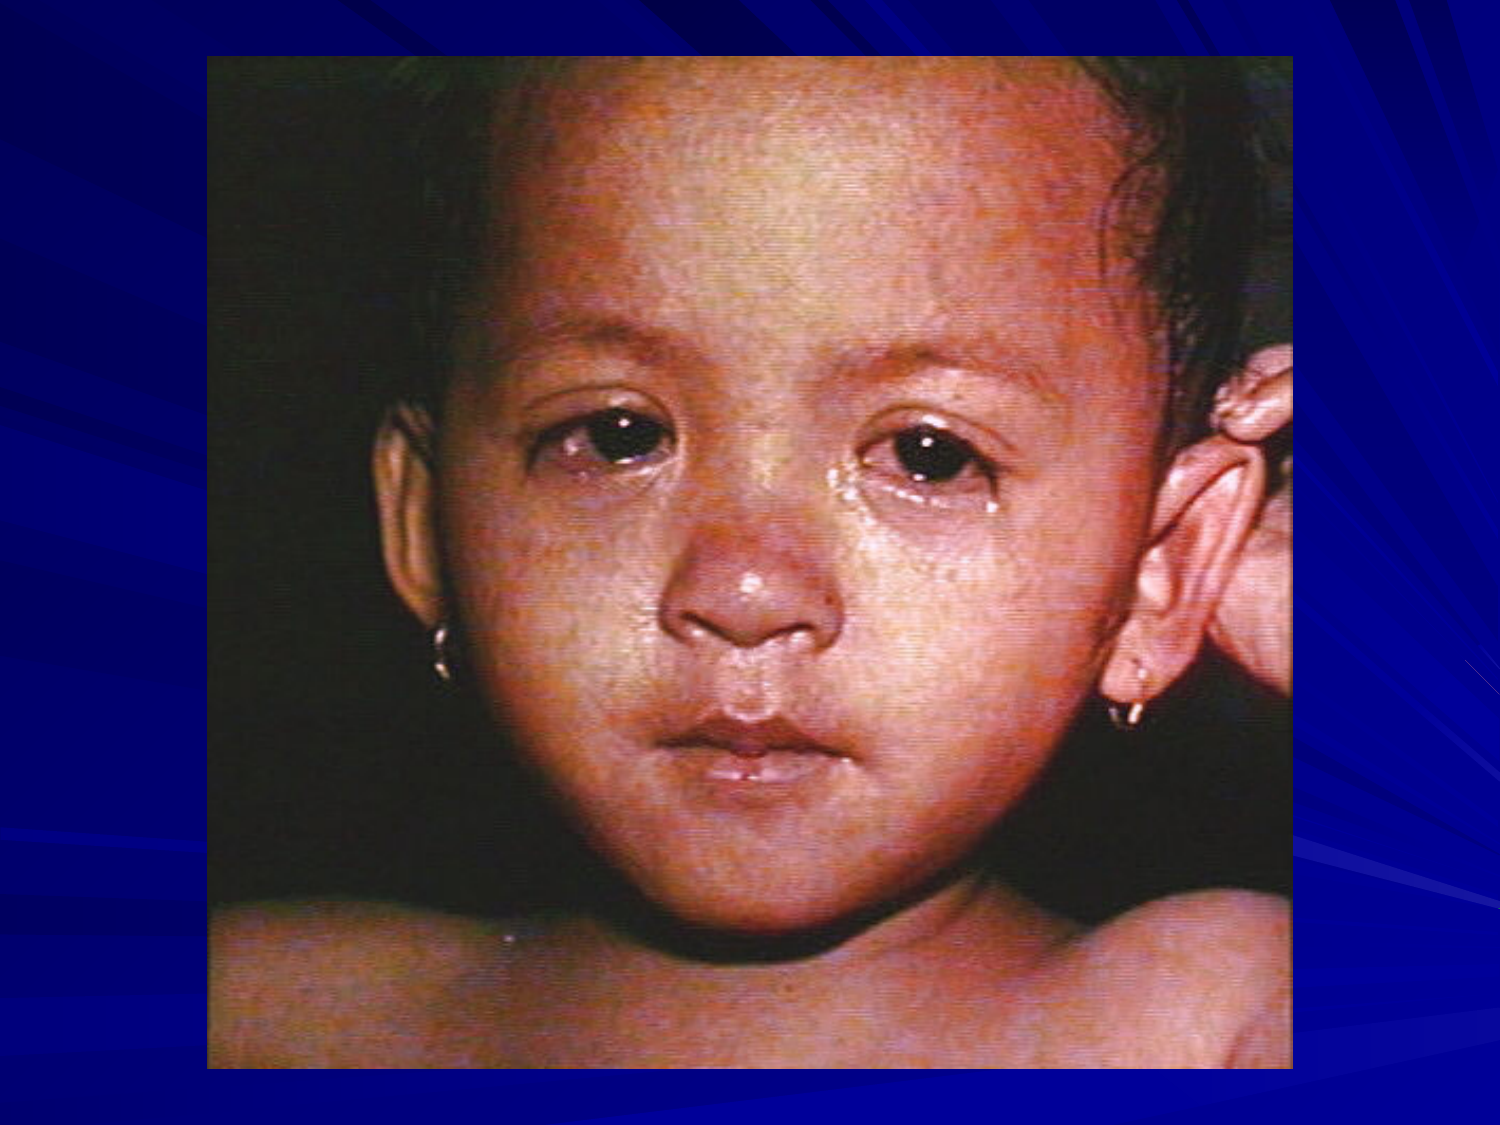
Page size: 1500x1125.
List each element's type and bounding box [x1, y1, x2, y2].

picture [207, 56, 1293, 1069]
